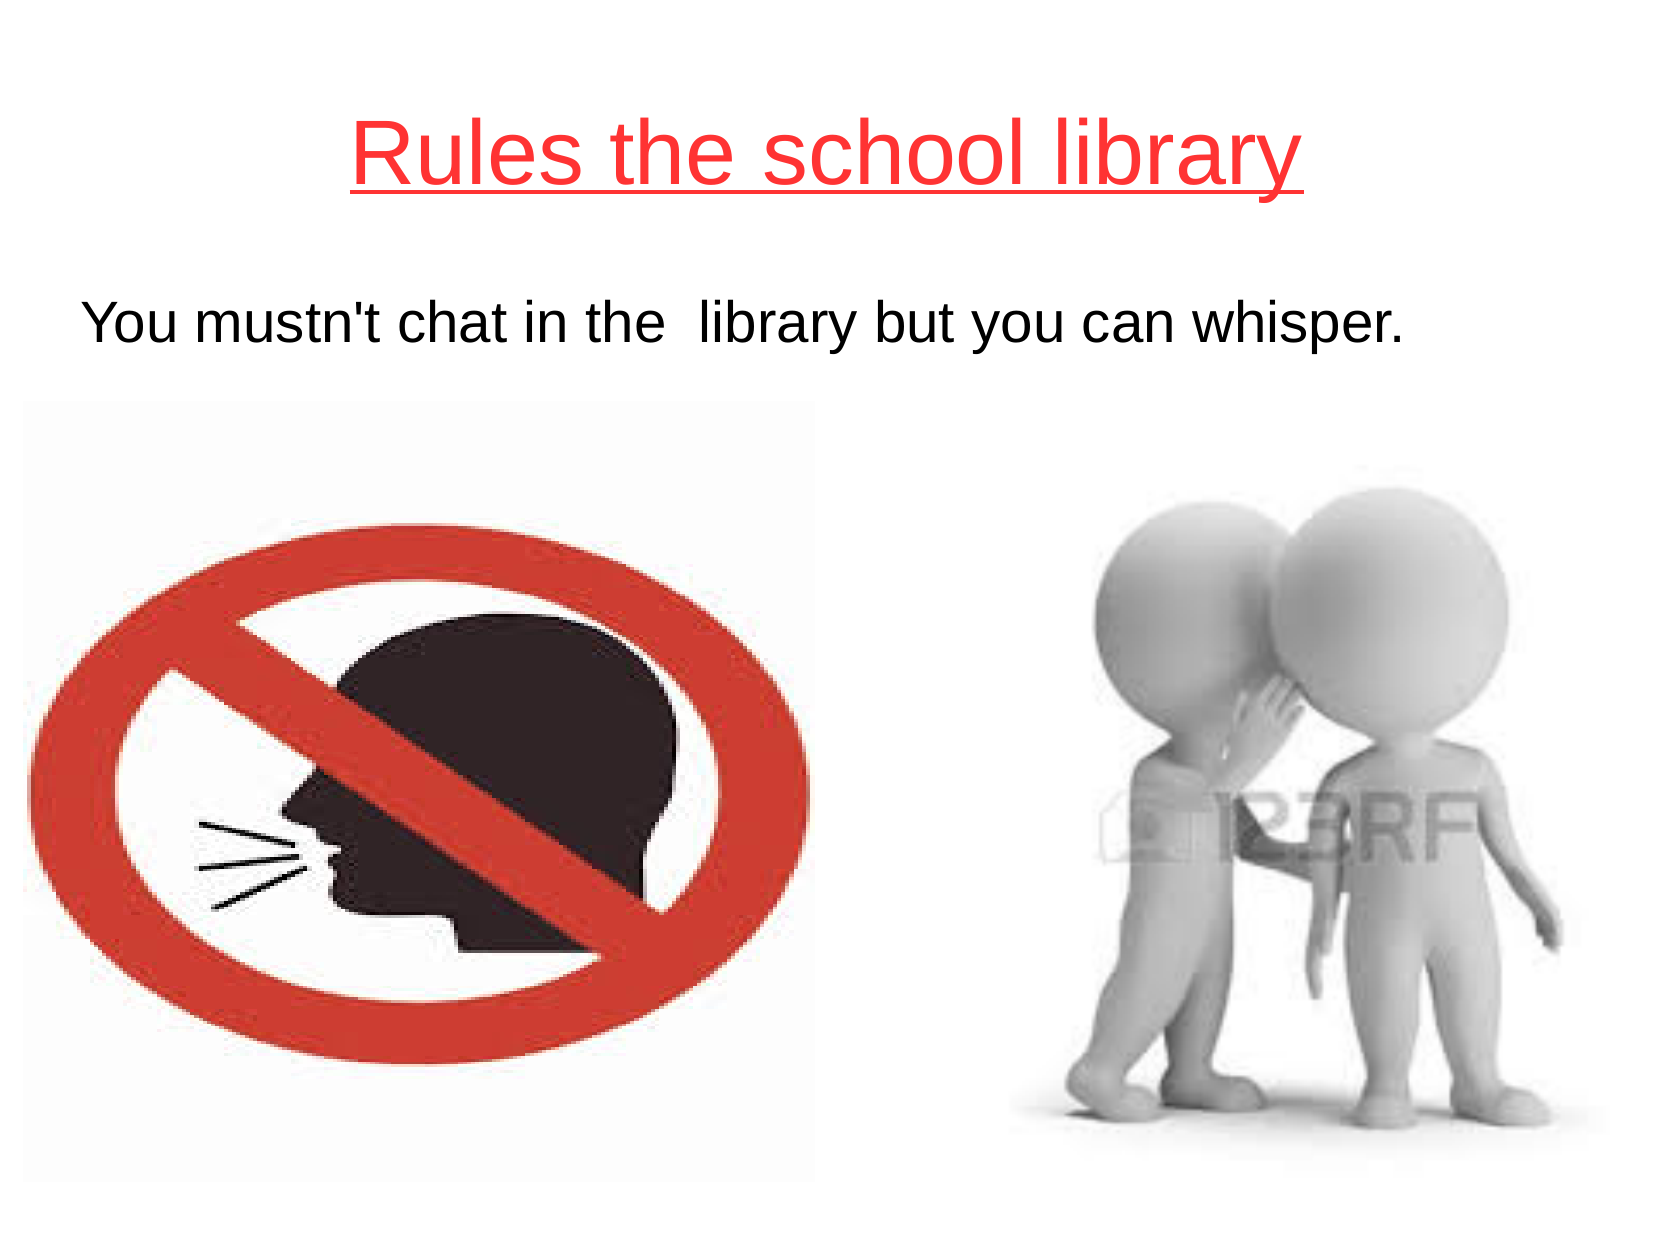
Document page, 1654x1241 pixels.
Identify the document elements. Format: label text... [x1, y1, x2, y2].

picture [956, 413, 1654, 1241]
picture [23, 401, 815, 1182]
subtitle You mustn't chat in the library but you can whisper. [0, 113, 1489, 532]
title Rules the school library [82, 49, 1571, 257]
